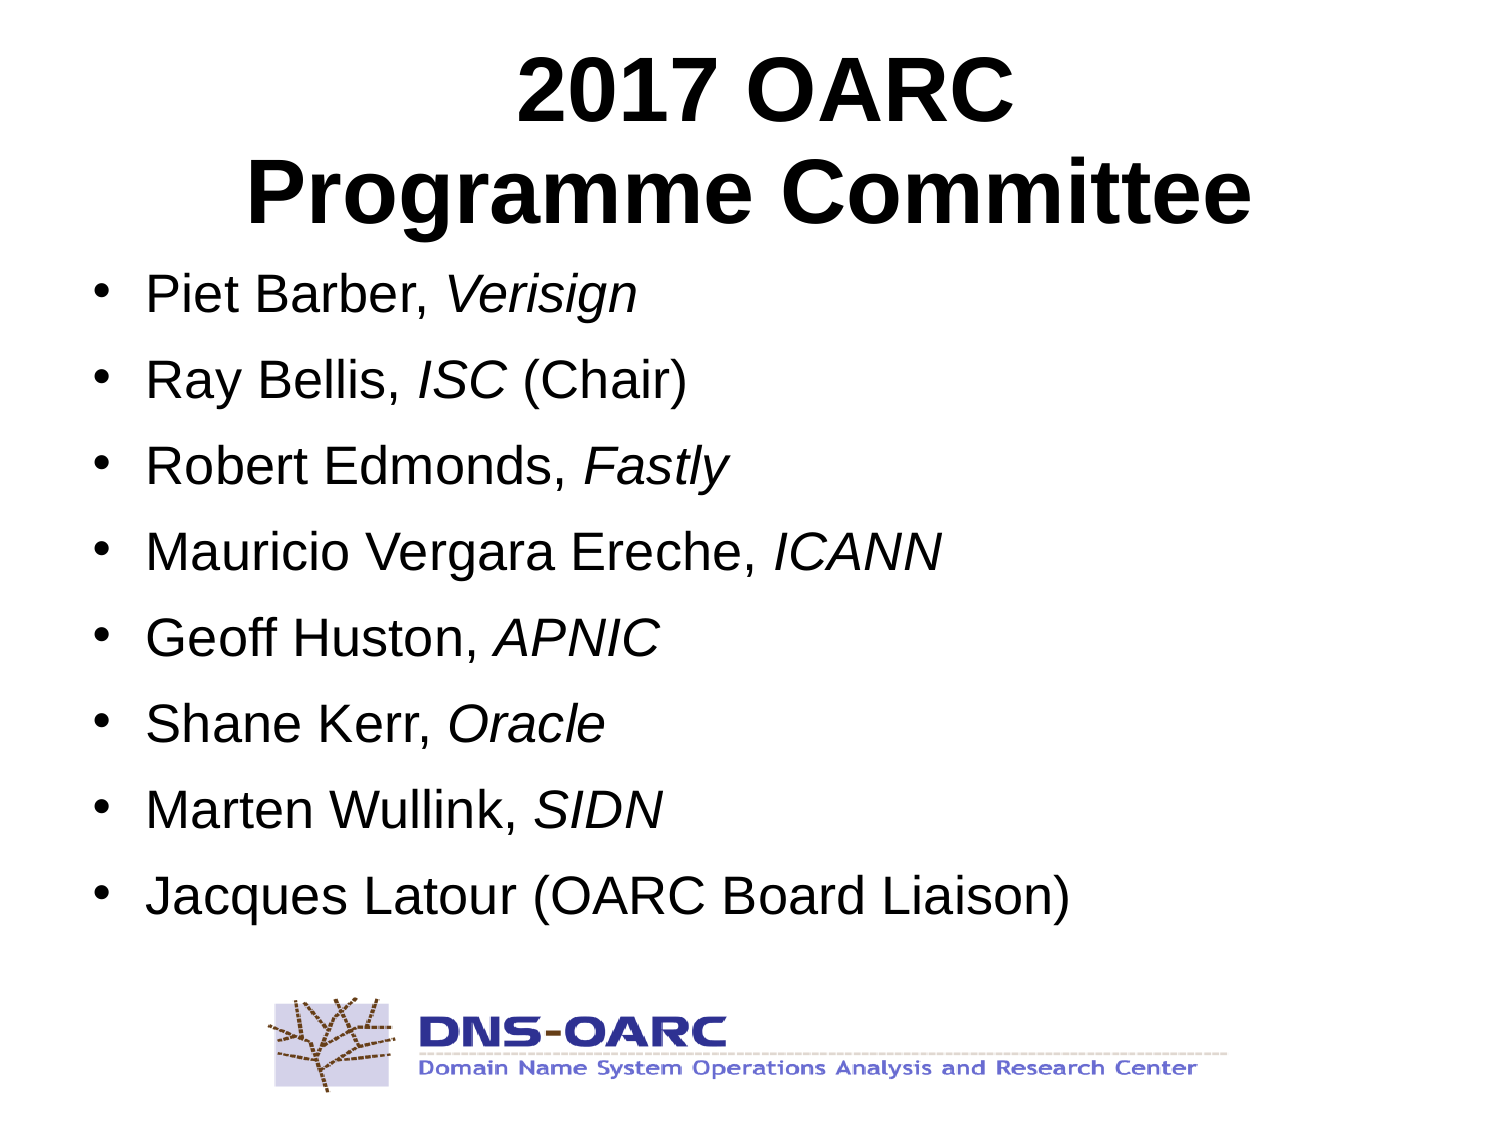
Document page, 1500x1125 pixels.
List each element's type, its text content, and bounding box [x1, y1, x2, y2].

picture [214, 991, 1259, 1099]
title 2017 OARC Programme Committee [75, 33, 1426, 245]
list Piet Barber, Verisign Ray Bellis, ISC (Chair) Robert Edmonds, Fastly Mauricio Vergara Ereche, ICANN Geoff Huston, APNIC Shane Kerr, Oracle Marten Wullink, SIDN Jacques Latour (OARC Board Liaison) [75, 263, 1426, 959]
